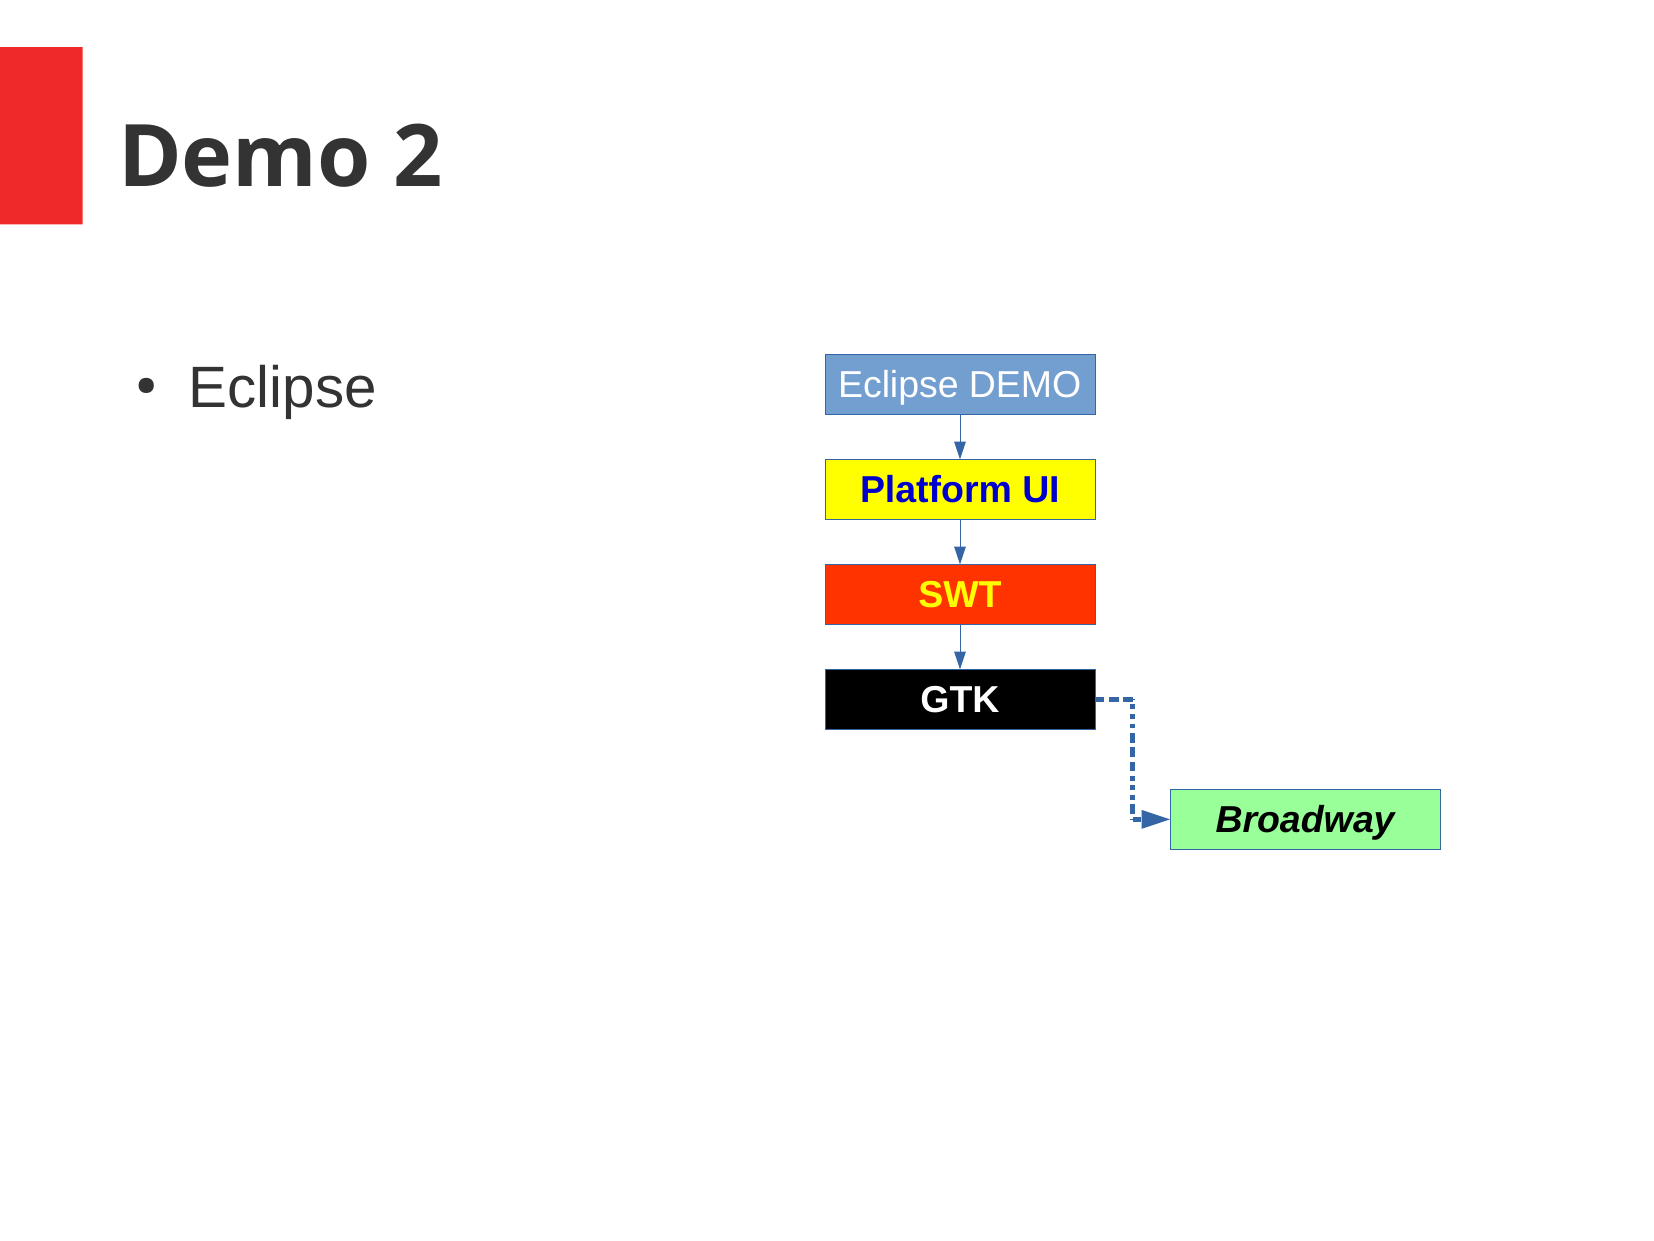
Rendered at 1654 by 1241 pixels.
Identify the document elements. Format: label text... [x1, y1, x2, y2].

title Demo 2 [118, 49, 1571, 257]
text_box Broadway [1170, 789, 1441, 850]
text_box SWT [825, 564, 1096, 625]
list Eclipse [118, 354, 1536, 1074]
text_box Platform UI [825, 459, 1096, 520]
text_box Eclipse DEMO [825, 354, 1096, 415]
text_box GTK [825, 669, 1096, 730]
